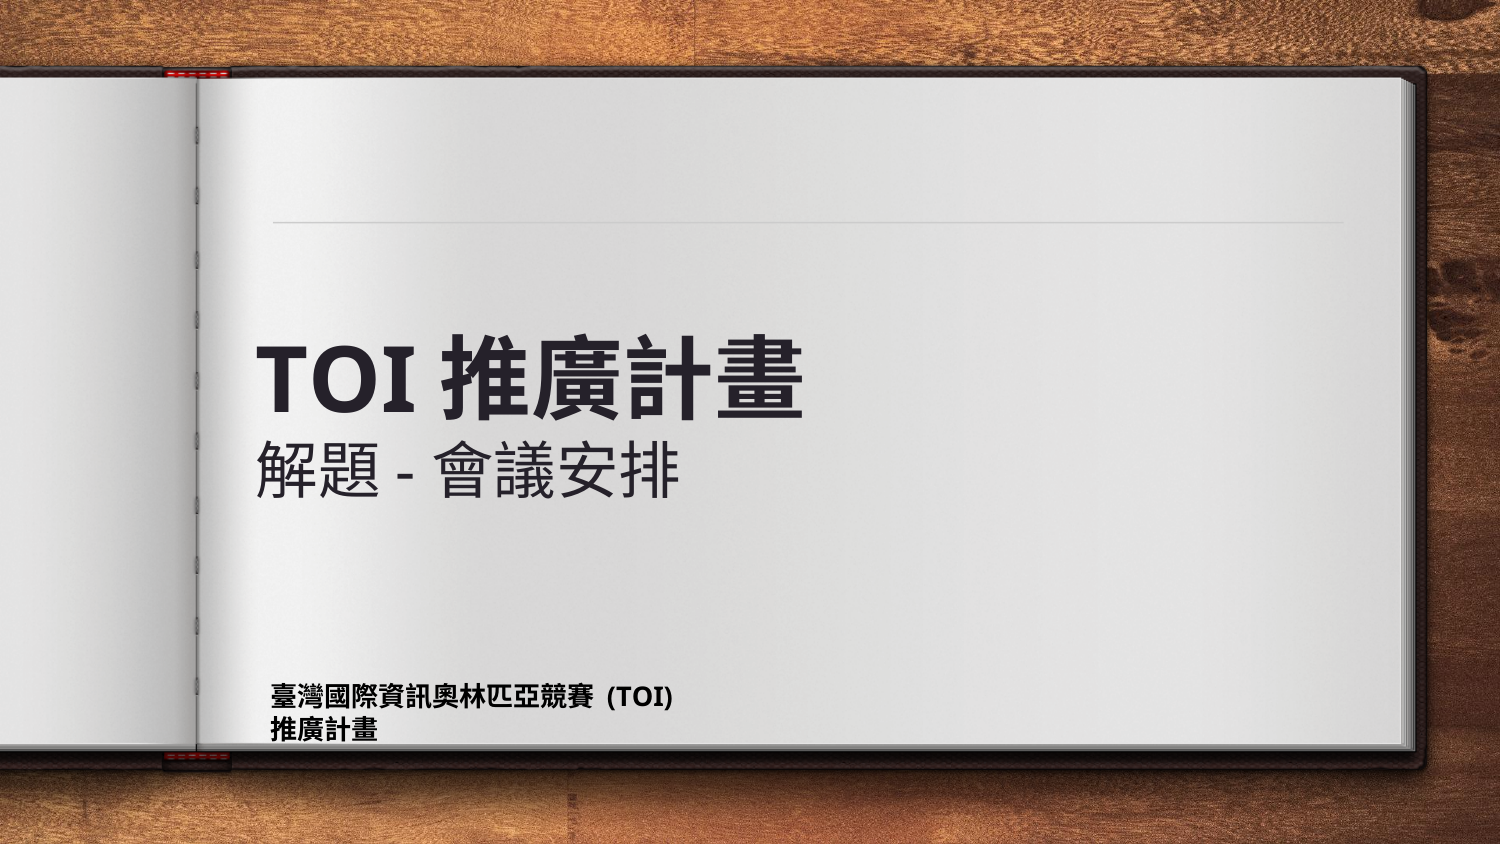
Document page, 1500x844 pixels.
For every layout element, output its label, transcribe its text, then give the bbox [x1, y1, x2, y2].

text_box TOI推廣計畫 解題-會議安排 [240, 262, 894, 565]
